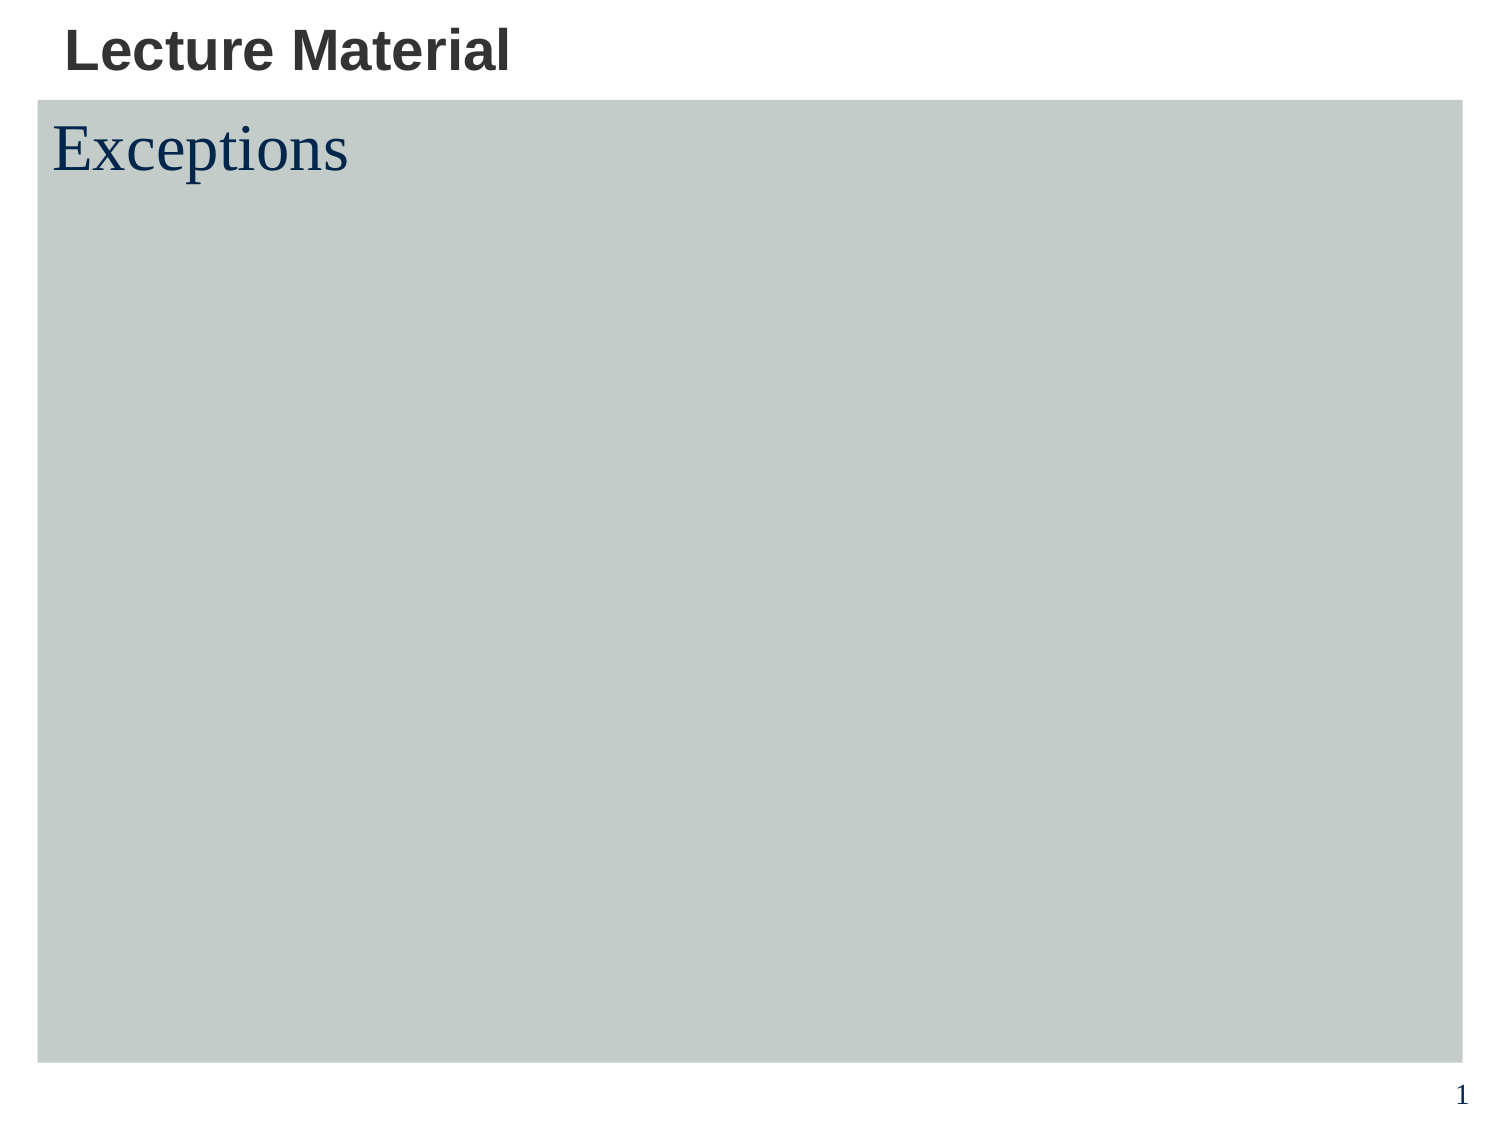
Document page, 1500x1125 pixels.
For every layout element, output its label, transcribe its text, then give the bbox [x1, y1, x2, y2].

title Lecture Material [50, 0, 1450, 91]
list Exceptions [37, 99, 1463, 1063]
